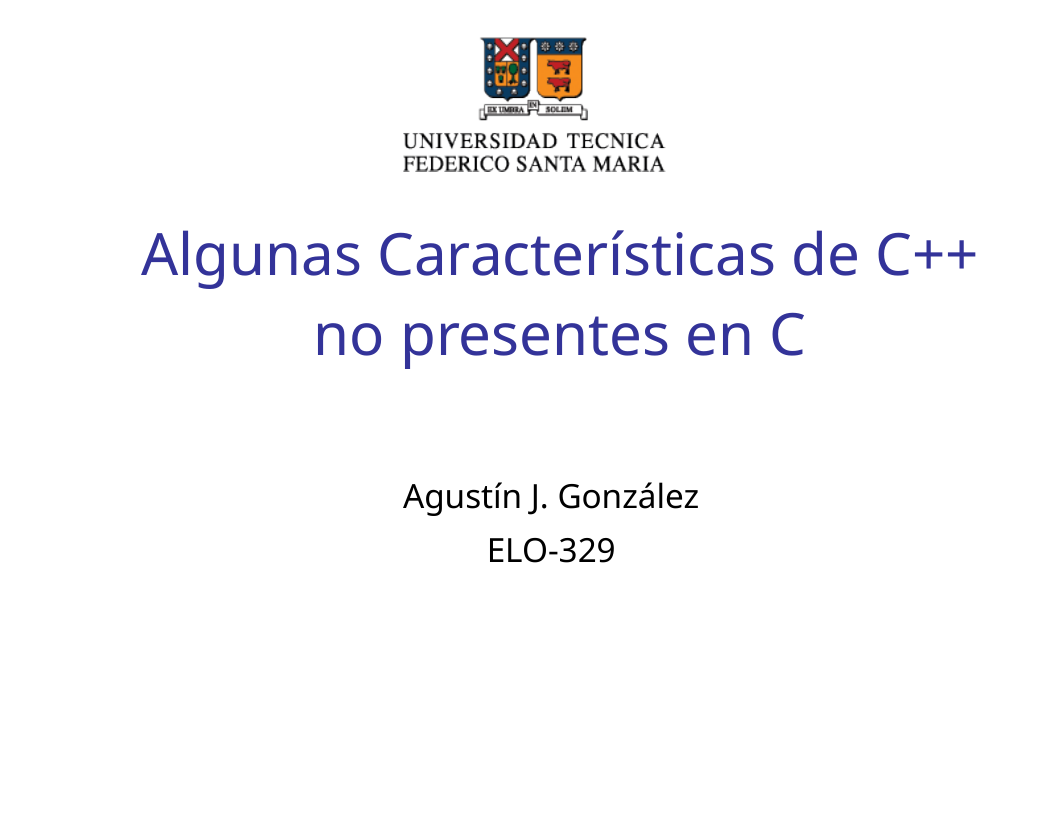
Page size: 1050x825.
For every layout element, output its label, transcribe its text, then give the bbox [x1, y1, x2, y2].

title Algunas Características de C++ no presentes en C [113, 201, 1007, 378]
subtitle Agustín J. González ELO-329 [157, 467, 893, 679]
picture [402, 36, 666, 172]
